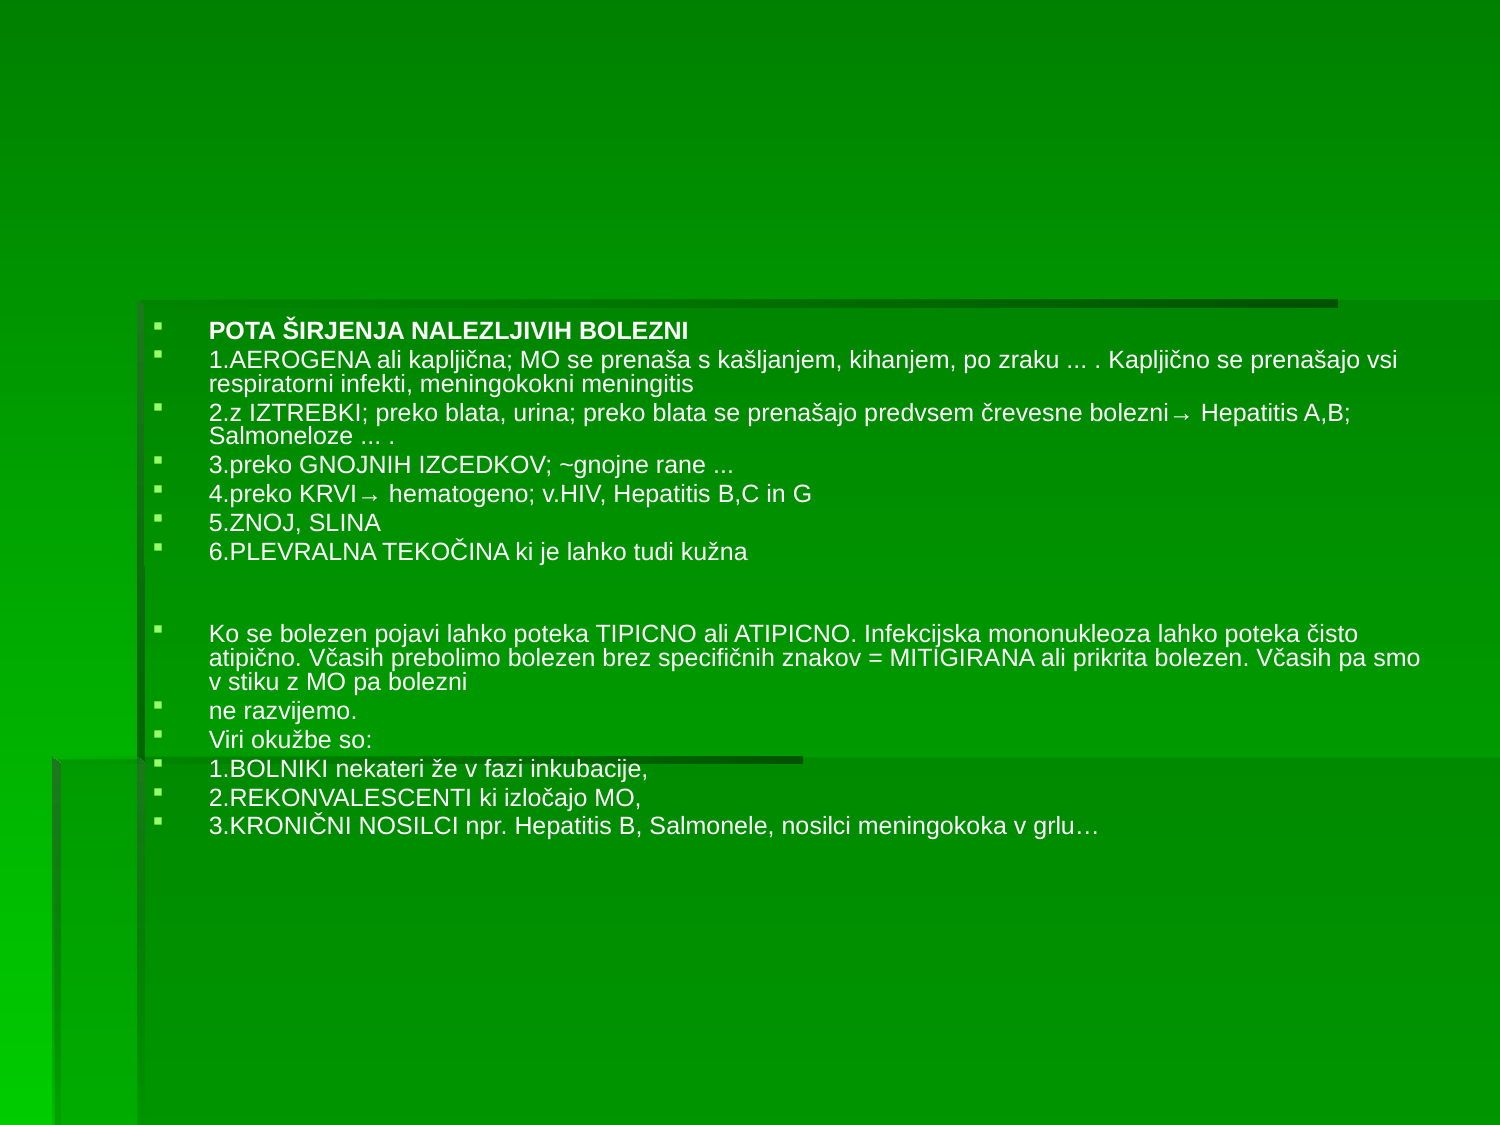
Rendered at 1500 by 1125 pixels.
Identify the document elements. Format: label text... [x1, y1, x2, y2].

list POTA ŠIRJENJA NALEZLJIVIH BOLEZNI 1.AEROGENA ali kapljična; MO se prenaša s kašljanjem, kihanjem, po zraku ... . Kapljično se prenašajo vsi respiratorni infekti, meningokokni meningitis 2.z IZTREBKI; preko blata, urina; preko blata se prenašajo predvsem črevesne bolezni→ Hepatitis A,B; Salmoneloze ... . 3.preko GNOJNIH IZCEDKOV; ~gnojne rane ... 4.preko KRVI→ hematogeno; v.HIV, Hepatitis B,C in G 5.ZNOJ, SLINA 6.PLEVRALNA TEKOČINA ki je lahko tudi kužna Ko se bolezen pojavi lahko poteka TIPICNO ali ATIPICNO. Infekcijska mononukleoza lahko poteka čisto atipično. Včasih prebolimo bolezen brez specifičnih znakov = MITIGIRANA ali prikrita bolezen. Včasih pa smo v stiku z MO pa bolezni ne razvijemo. Viri okužbe so: 1.BOLNIKI nekateri že v fazi inkubacije, 2.REKONVALESCENTI ki izločajo MO, 3.KRONIČNI NOSILCI npr. Hepatitis B, Salmonele, nosilci meningokoka v grlu… [137, 312, 1451, 1000]
